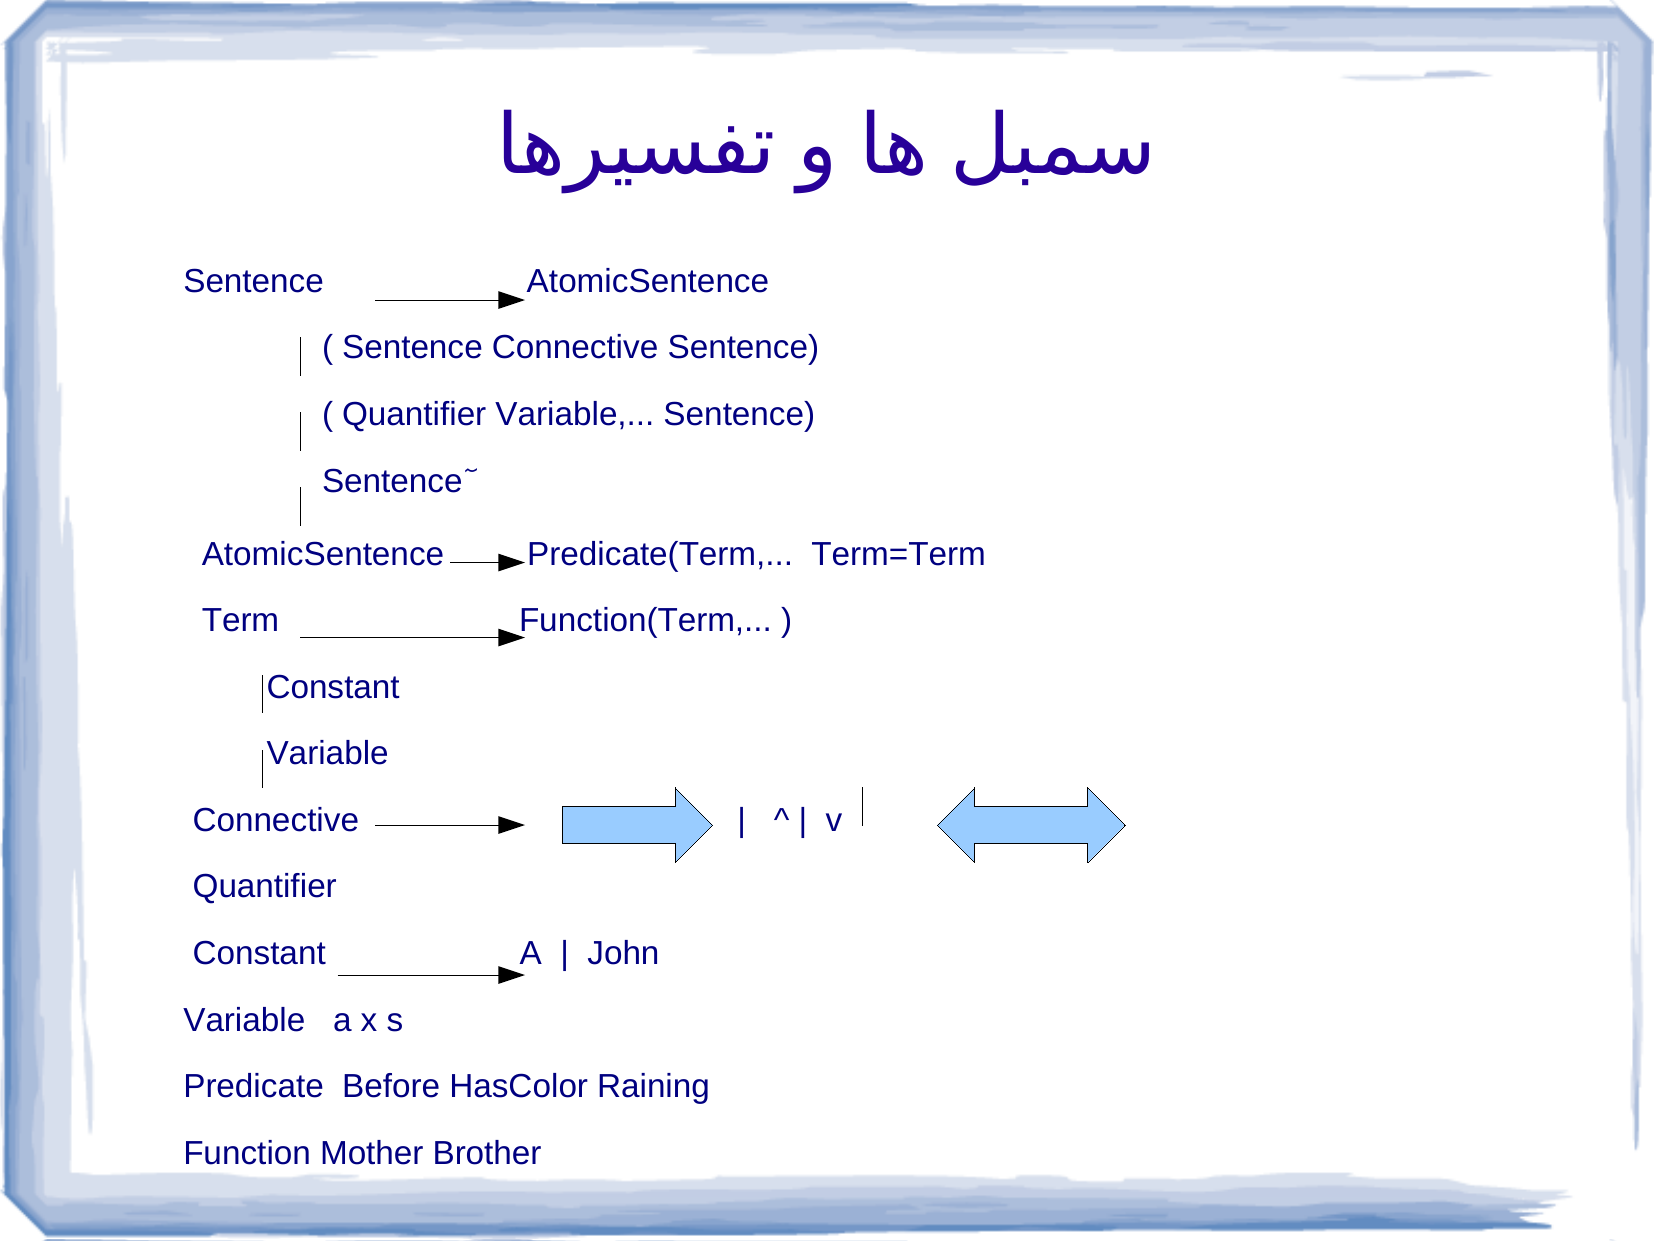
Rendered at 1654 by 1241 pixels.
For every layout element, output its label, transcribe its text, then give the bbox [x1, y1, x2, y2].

picture [0, 0, 1654, 1241]
list Sentence AtomicSentence ( Sentence Connective Sentence) ( Quantifier Variable,... Sentence) Sentenceٓ AtomicSentence Predicate(Term,... Term=Term Term Function(Term,... ) Constant Variable Connective | ^ | v Quantifier Constant A | John Variable a x s Predicate Before HasColor Raining Function Mother Brother [112, 262, 1566, 1241]
text_box [937, 787, 1126, 863]
text_box [562, 787, 713, 863]
title سمبل ها و تفسیرها [82, 56, 1571, 250]
